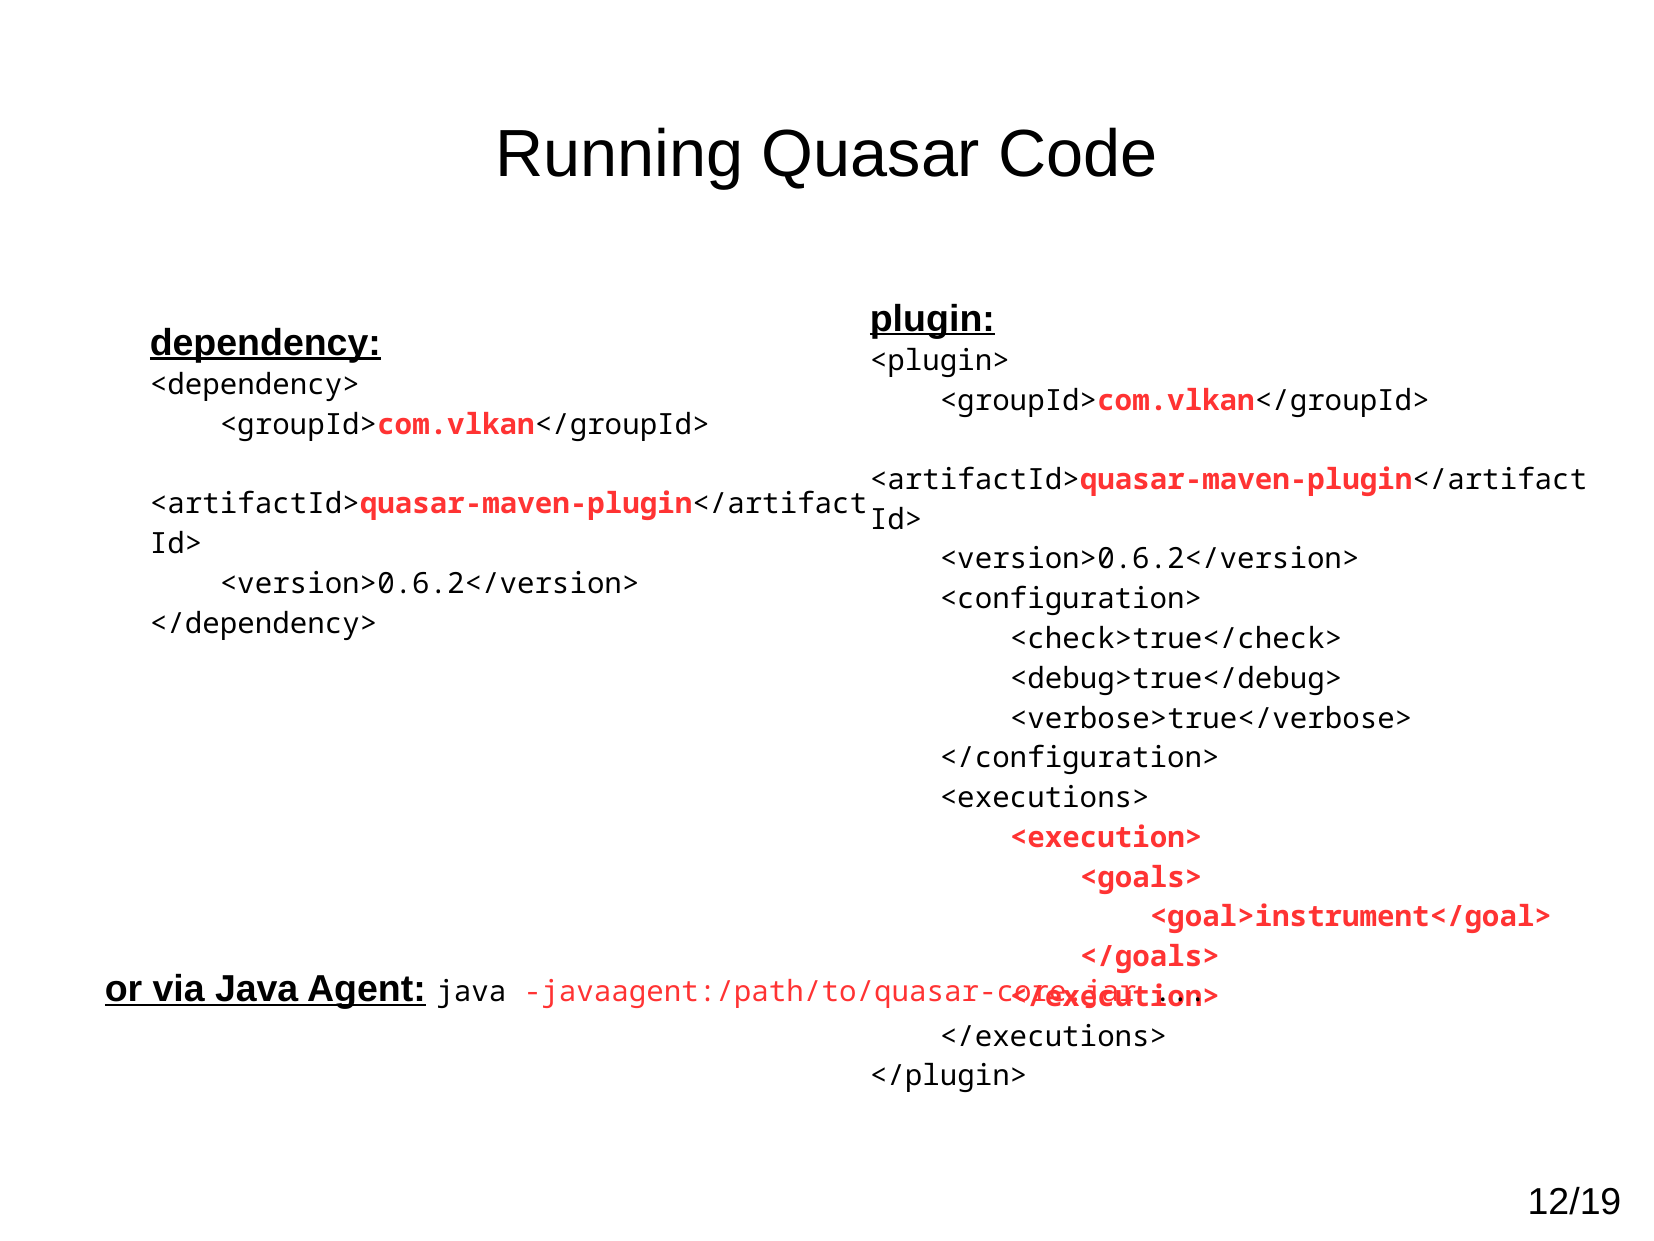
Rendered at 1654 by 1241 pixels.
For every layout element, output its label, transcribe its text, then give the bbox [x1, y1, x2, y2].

text_box or via Java Agent: java -javaagent:/path/to/quasar-core.jar ... [90, 960, 1366, 1024]
text_box plugin: <plugin> <groupId>com.vlkan</groupId> <artifactId>quasar-maven-plugin</artifactId> <version>0.6.2</version> <configuration> <check>true</check> <debug>true</debug> <verbose>true</verbose> </configuration> <executions> <execution> <goals> <goal>instrument</goal> </goals> </execution> </executions> </plugin> [855, 289, 1606, 856]
text_box dependency: <dependency> <groupId>com.vlkan</groupId> <artifactId>quasar-maven-plugin</artifactId> <version>0.6.2</version> </dependency> [135, 314, 855, 526]
title Running Quasar Code [82, 49, 1571, 257]
